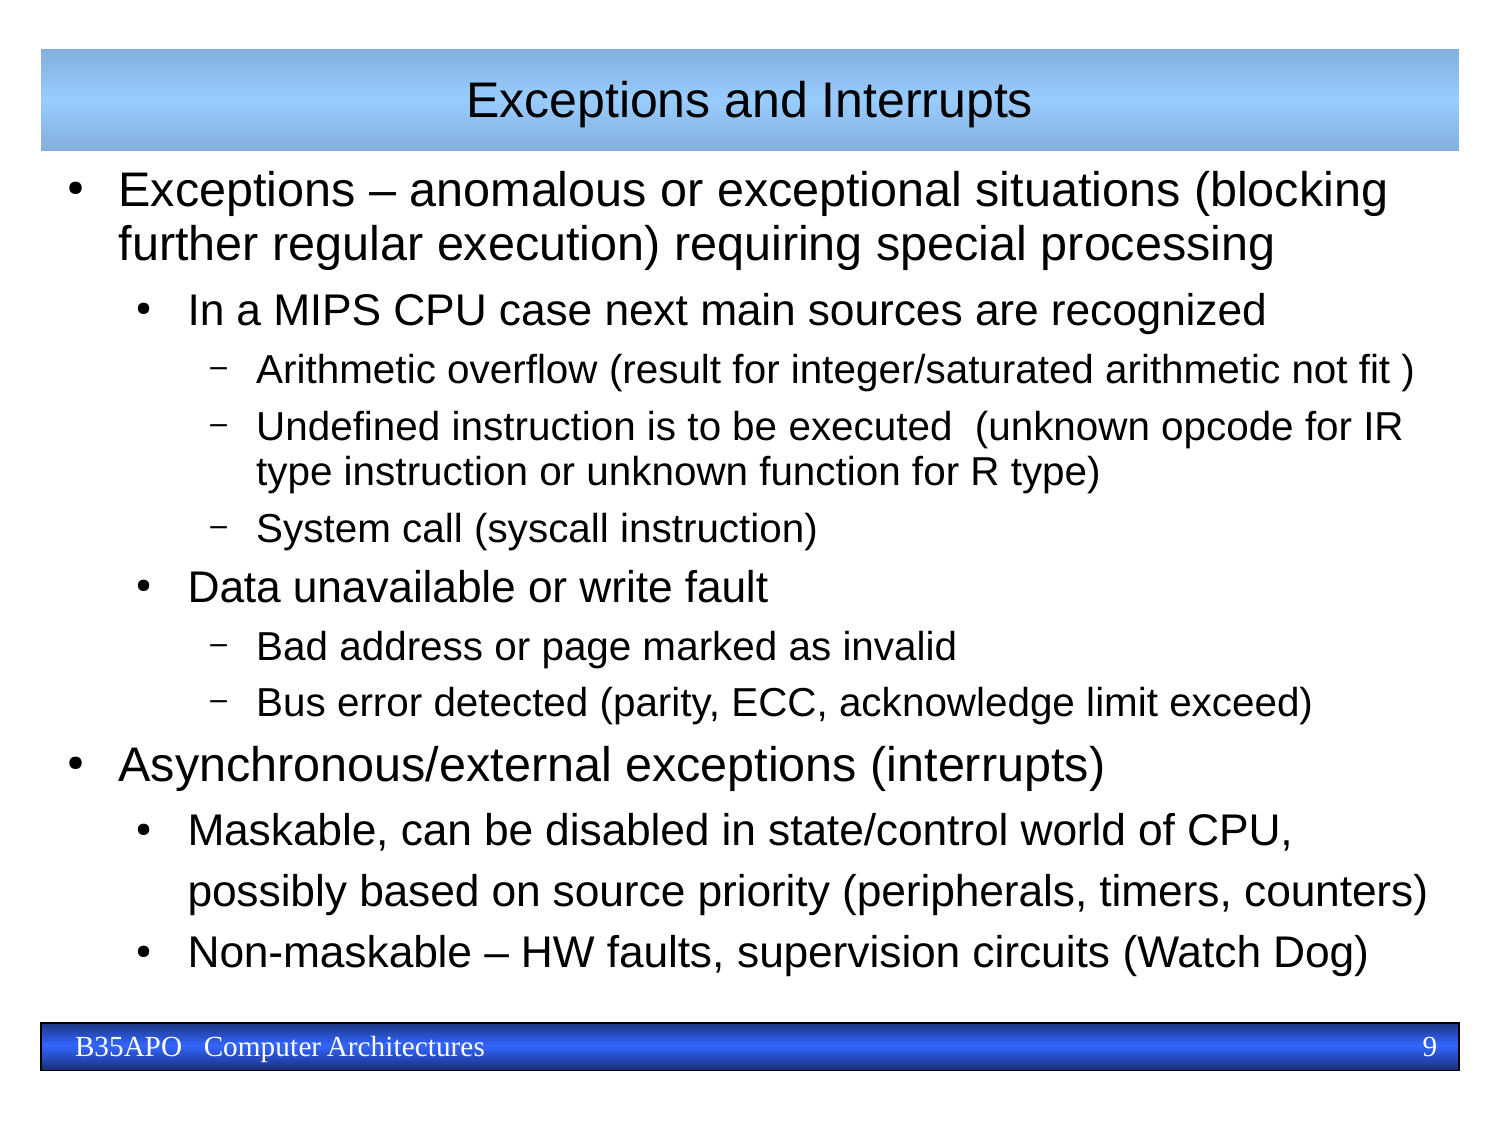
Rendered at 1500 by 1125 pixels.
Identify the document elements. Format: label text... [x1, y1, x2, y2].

title Exceptions and Interrupts [41, 49, 1459, 151]
list Exceptions – anomalous or exceptional situations (blocking further regular execution) requiring special processing In a MIPS CPU case next main sources are recognized Arithmetic overflow (result for integer/saturated arithmetic not fit ) Undefined instruction is to be executed (unknown opcode for IR type instruction or unknown function for R type) System call (syscall instruction) Data unavailable or write fault Bad address or page marked as invalid Bus error detected (parity, ECC, acknowledge limit exceed) Asynchronous/external exceptions (interrupts) Maskable, can be disabled in state/control world of CPU, possibly based on source priority (peripherals, timers, counters) Non-maskable – HW faults, supervision circuits (Watch Dog) [49, 162, 1438, 1013]
